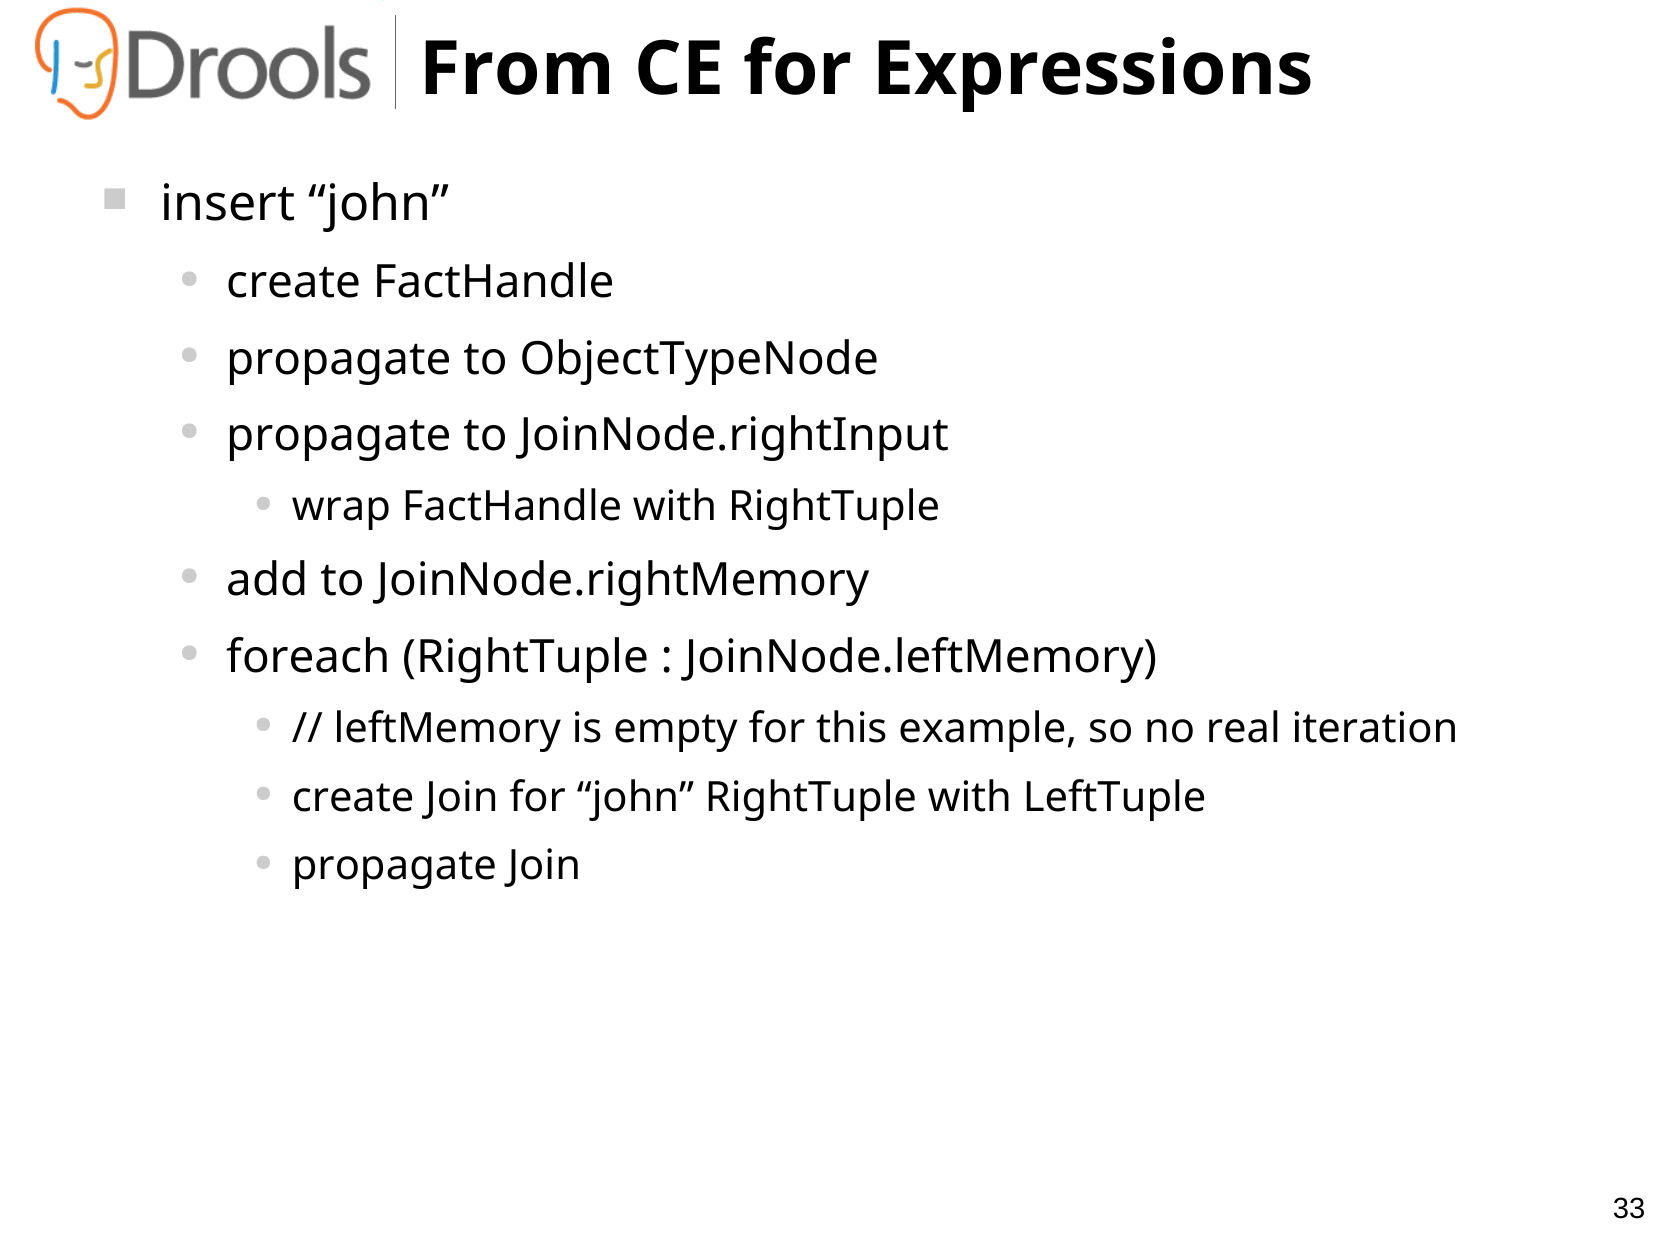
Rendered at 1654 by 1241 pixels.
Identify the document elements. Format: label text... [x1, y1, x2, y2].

picture [29, 0, 384, 126]
title From CE for Expressions [419, 12, 1630, 118]
list insert “john” create FactHandle propagate to ObjectTypeNode propagate to JoinNode.rightInput wrap FactHandle with RightTuple add to JoinNode.rightMemory foreach (RightTuple : JoinNode.leftMemory) // leftMemory is empty for this example, so no real iteration create Join for “john” RightTuple with LeftTuple propagate Join [104, 166, 1517, 934]
